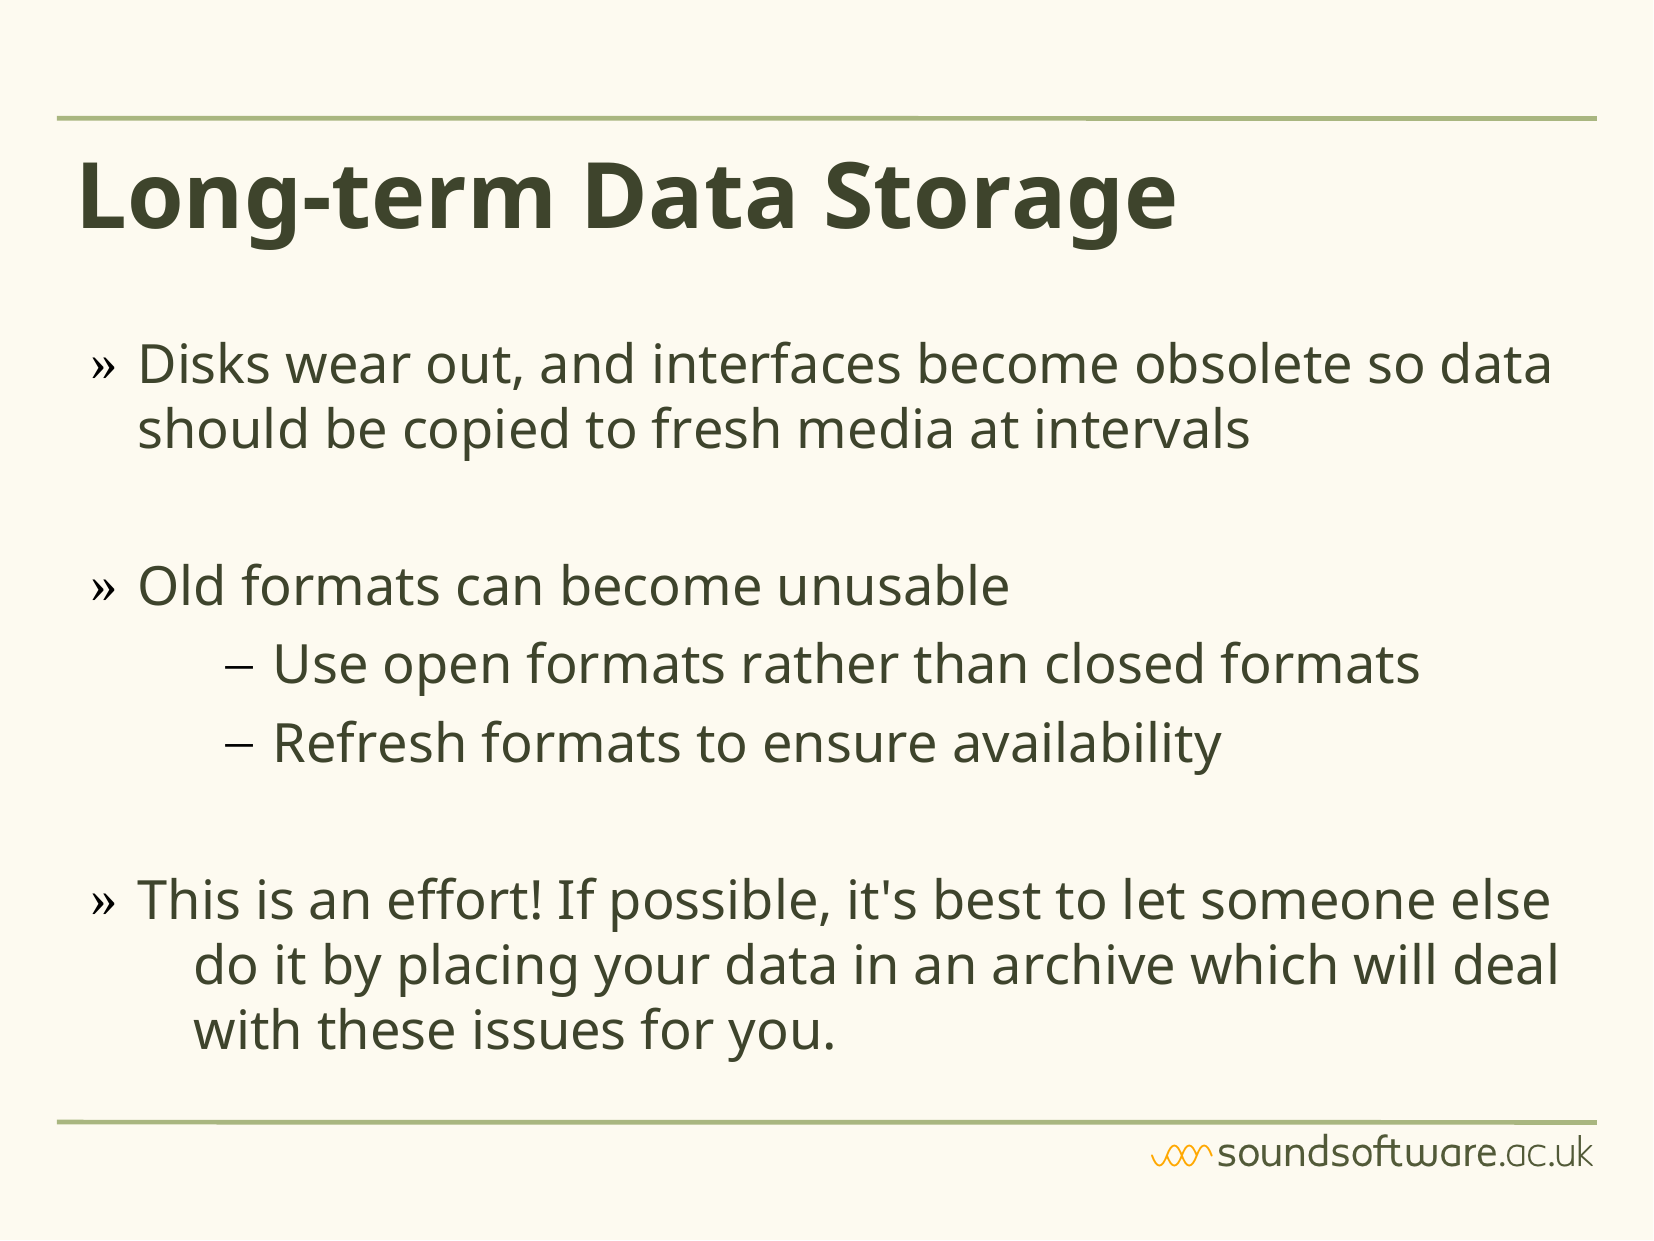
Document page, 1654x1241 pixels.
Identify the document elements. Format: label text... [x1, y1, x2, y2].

picture [1151, 1147, 1593, 1167]
title Long-term Data Storage [59, 109, 1594, 274]
list Disks wear out, and interfaces become obsolete so data should be copied to fresh media at intervals Old formats can become unusable Use open formats rather than closed formats Refresh formats to ensure availability This is an effort! If possible, it's best to let someone else do it by placing your data in an archive which will deal with these issues for you. [59, 321, 1594, 1147]
